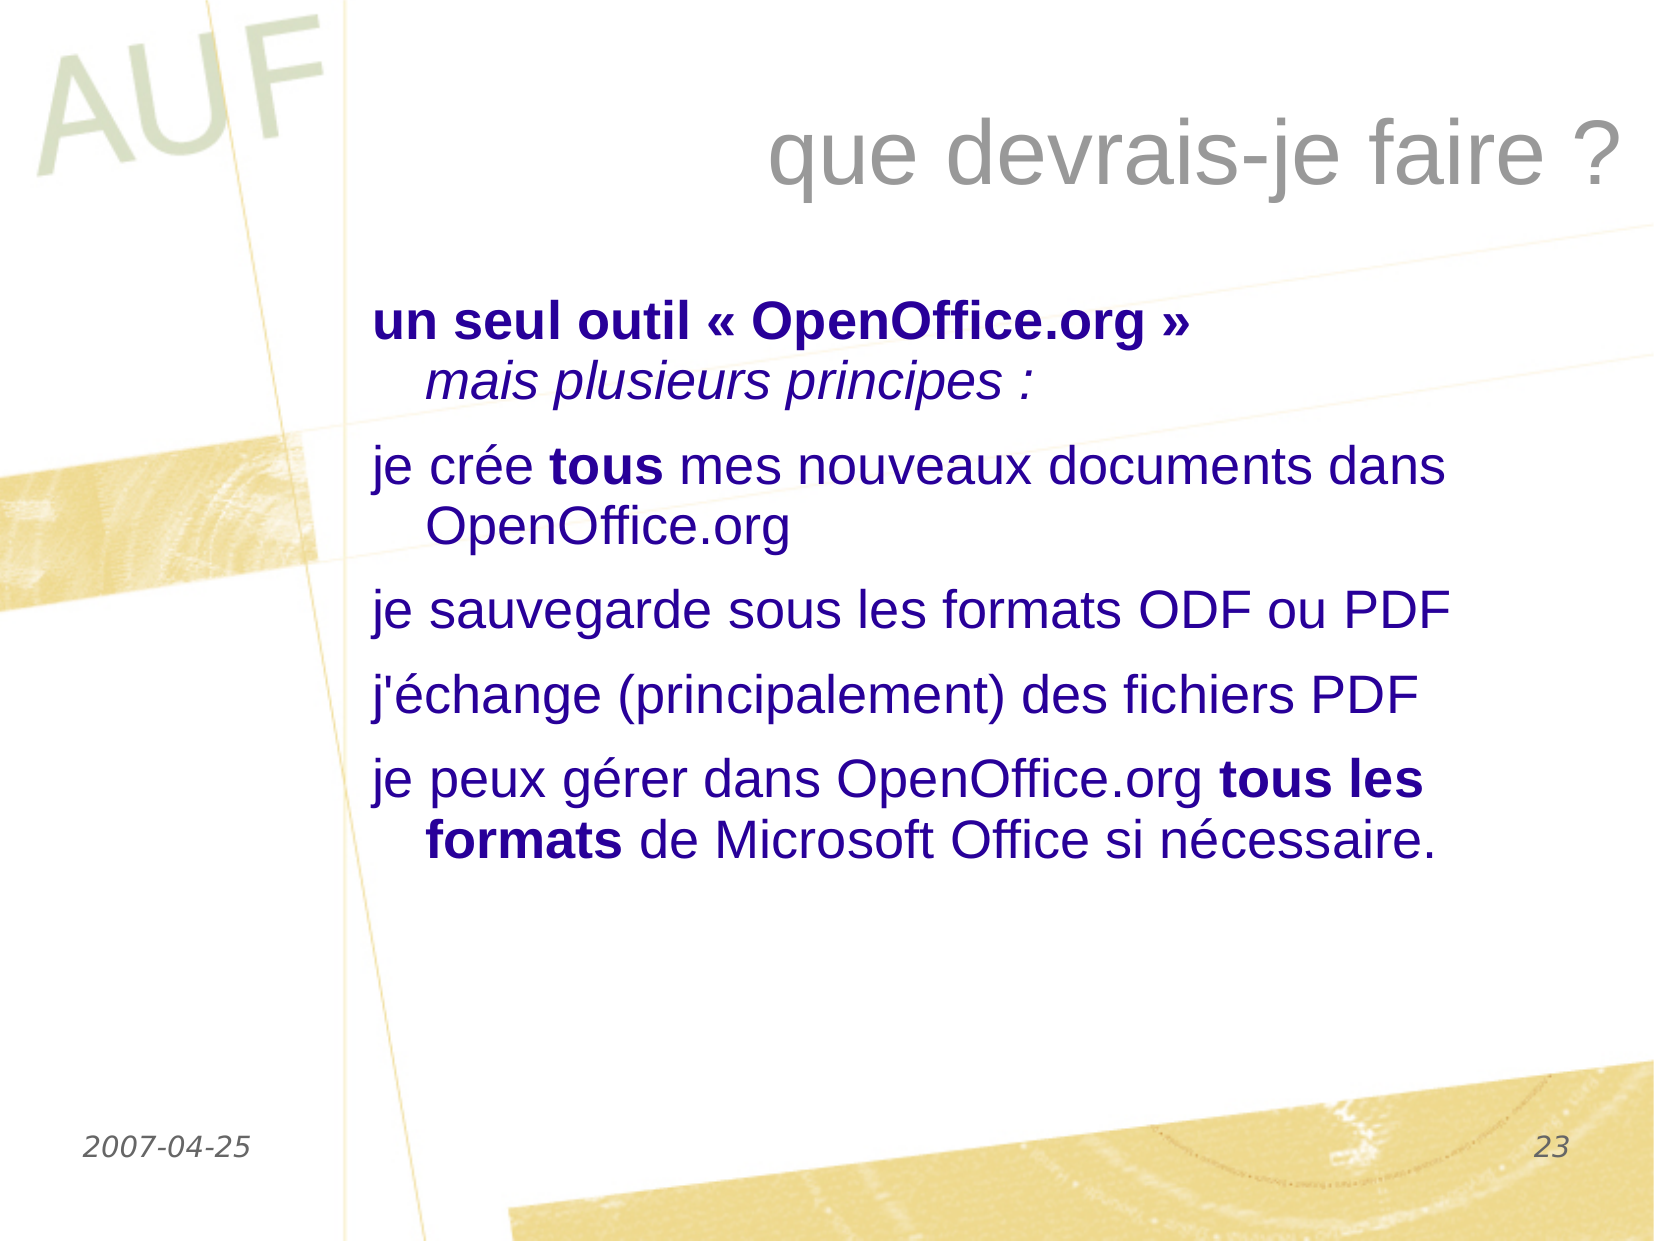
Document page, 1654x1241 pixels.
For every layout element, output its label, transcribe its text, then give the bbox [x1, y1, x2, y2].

title que devrais-je faire ? [354, 56, 1625, 250]
list un seul outil « OpenOffice.org » mais plusieurs principes : je crée tous mes nouveaux documents dans OpenOffice.org je sauvegarde sous les formats ODF ou PDF j'échange (principalement) des fichiers PDF je peux gérer dans OpenOffice.org tous les formats de Microsoft Office si nécessaire. [354, 290, 1625, 1094]
picture [0, 0, 1654, 1241]
